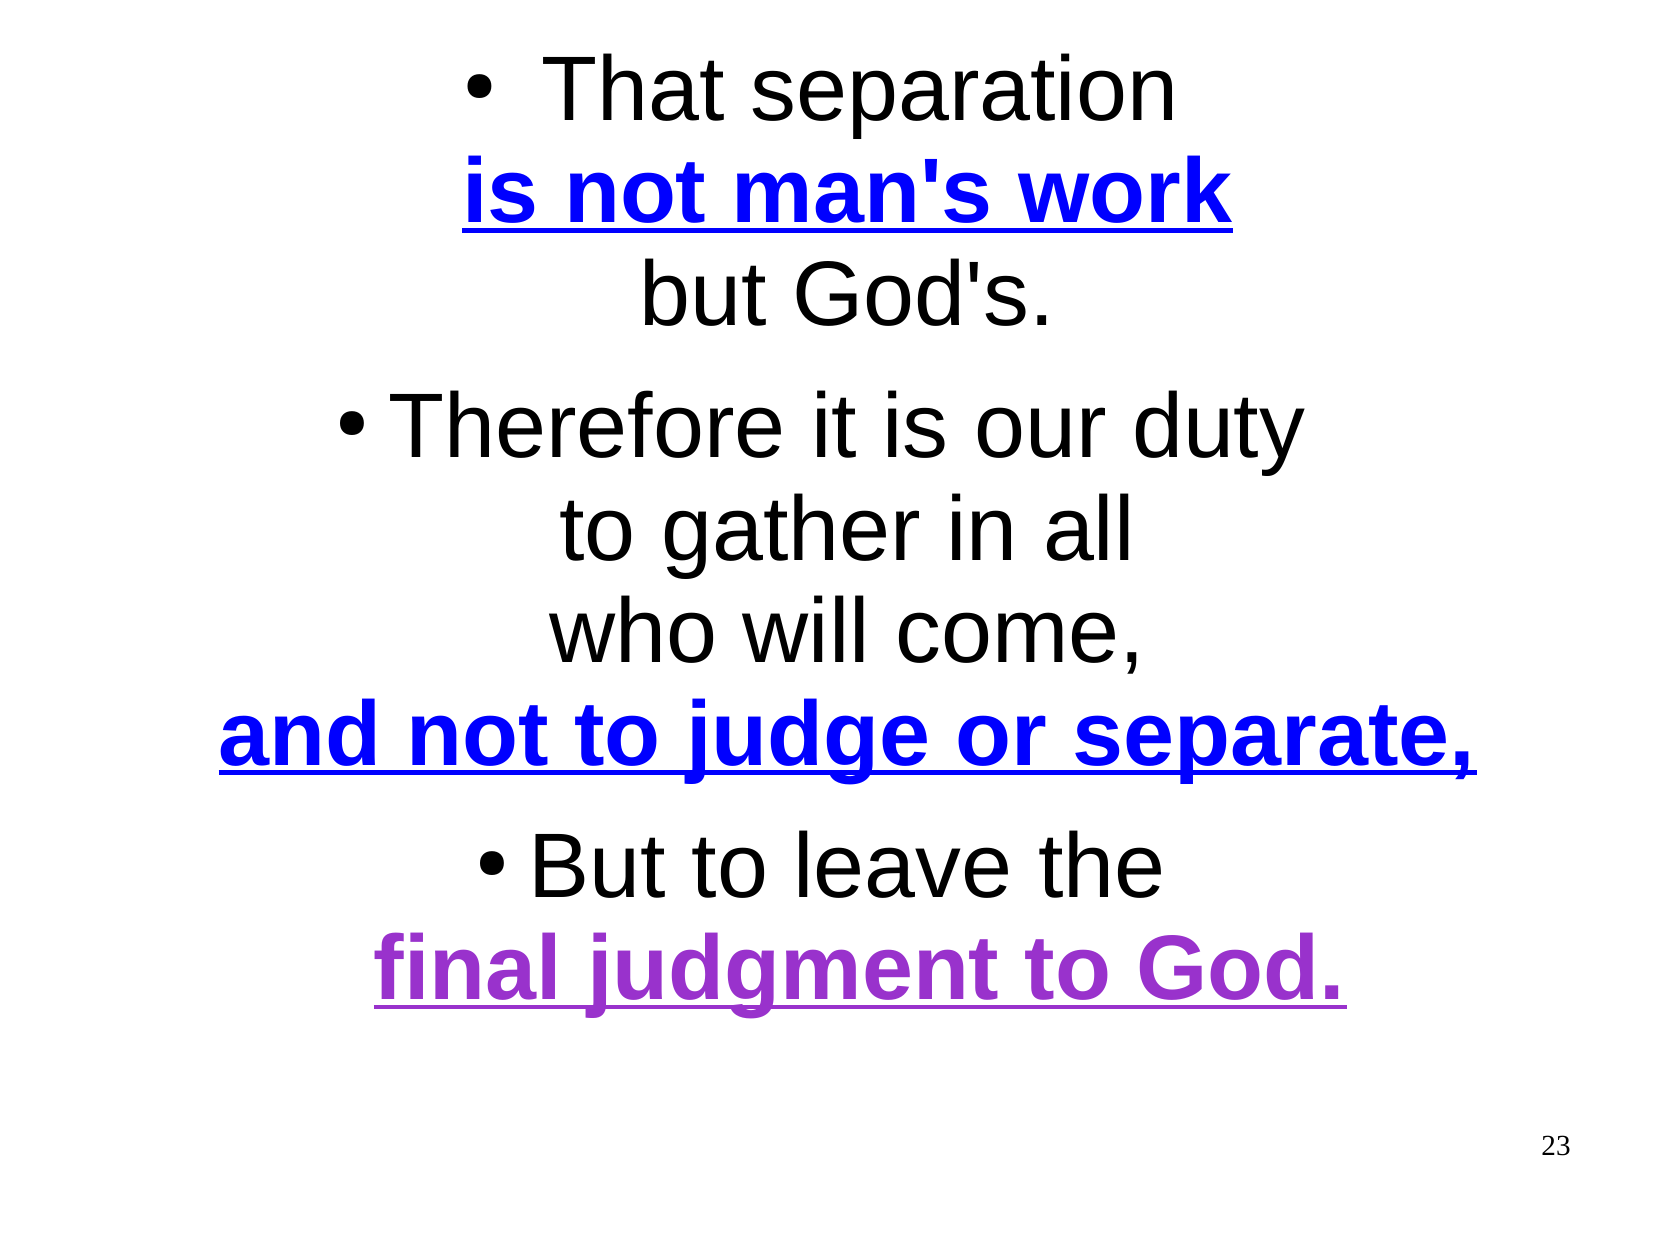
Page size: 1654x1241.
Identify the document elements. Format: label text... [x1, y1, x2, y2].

list That separation is not man's work but God's. Therefore it is our duty to gather in all who will come, and not to judge or separate, But to leave the final judgment to God. [37, 37, 1613, 1238]
